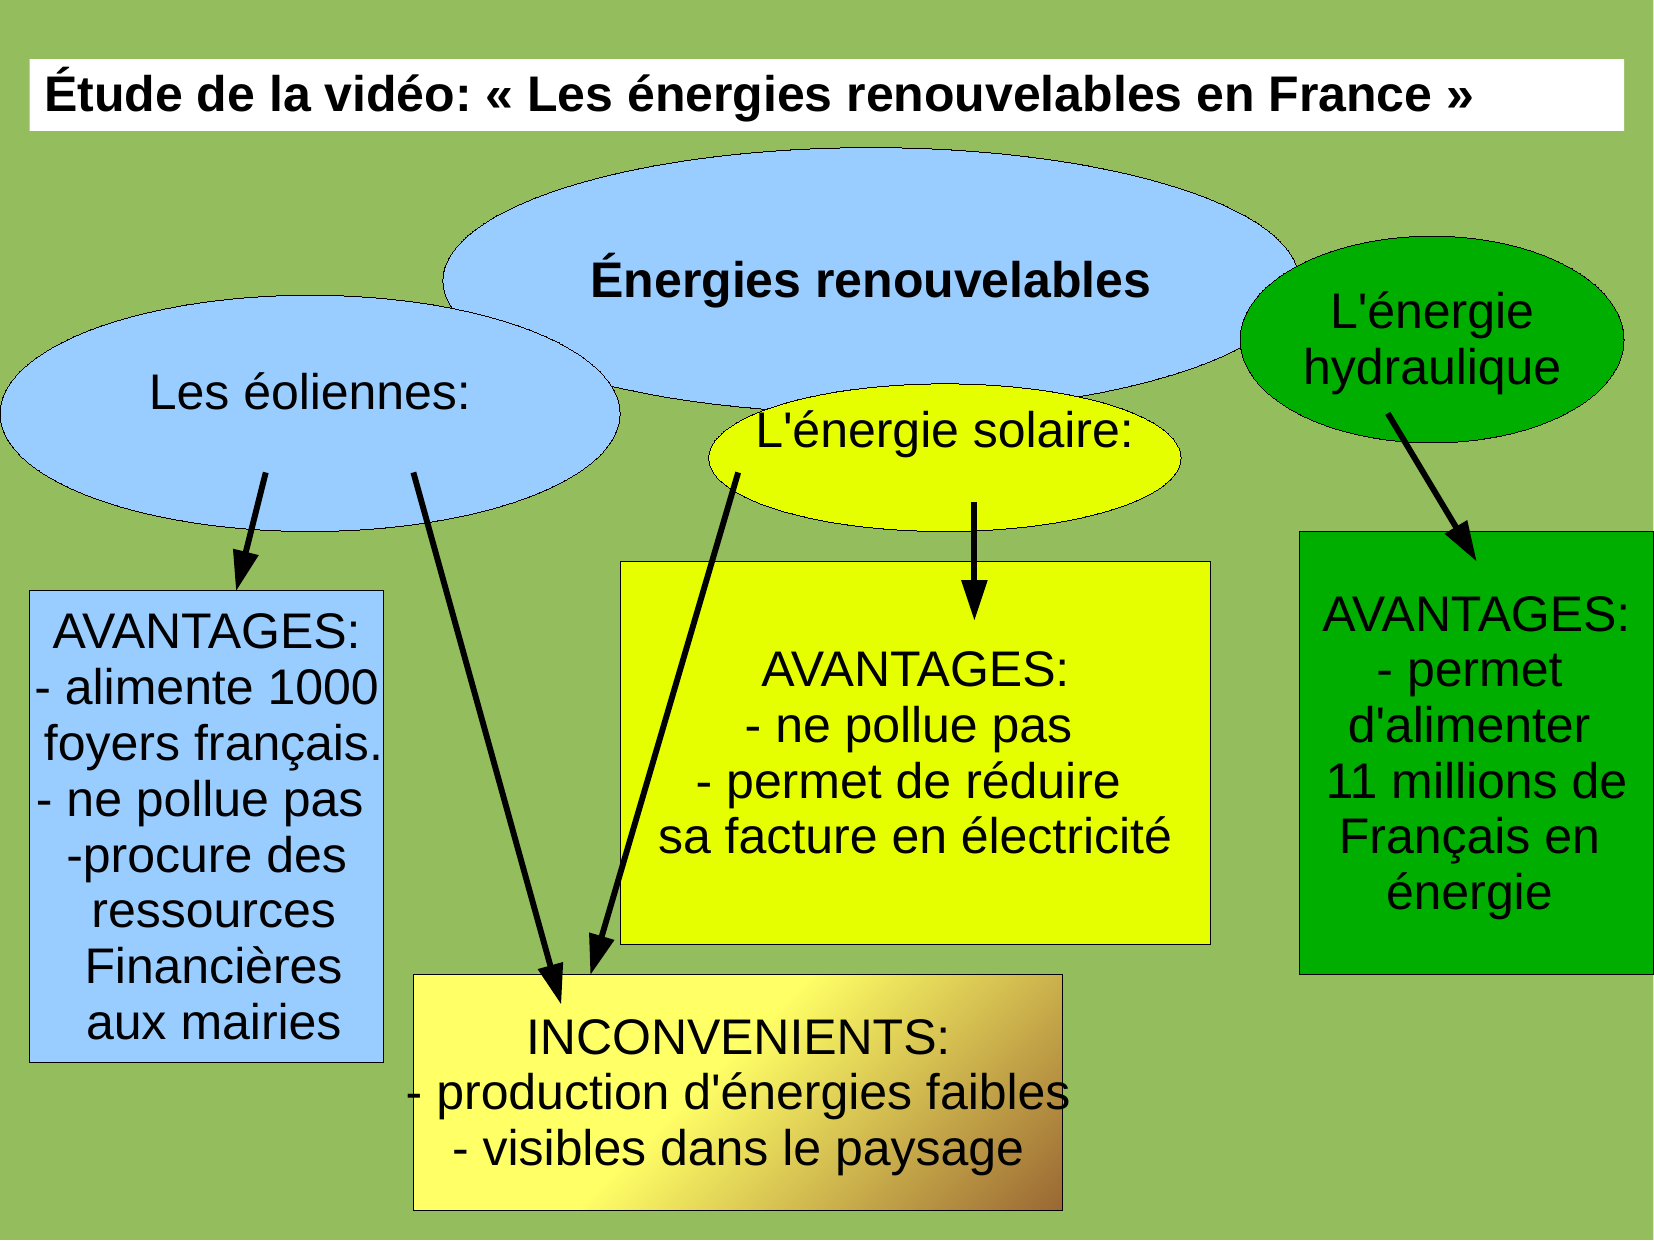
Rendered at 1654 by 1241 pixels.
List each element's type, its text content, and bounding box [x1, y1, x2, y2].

text_box Étude de la vidéo: « Les énergies renouvelables en France » [29, 59, 1625, 131]
text_box AVANTAGES: - ne pollue pas - permet de réduire sa facture en électricité [620, 561, 1211, 945]
text_box AVANTAGES: - permet d'alimenter 11 millions de Français en énergie [1299, 531, 1654, 975]
text_box L'énergie solaire: [708, 383, 1182, 532]
text_box Énergies renouvelables [442, 147, 1297, 410]
text_box L'énergie hydraulique [1240, 236, 1625, 443]
text_box Les éoliennes: [0, 295, 621, 532]
text_box INCONVENIENTS: - production d'énergies faibles - visibles dans le paysage [413, 974, 1063, 1211]
text_box AVANTAGES: - alimente 1000 foyers français. - ne pollue pas -procure des ressources Financières aux mairies [29, 590, 384, 1063]
